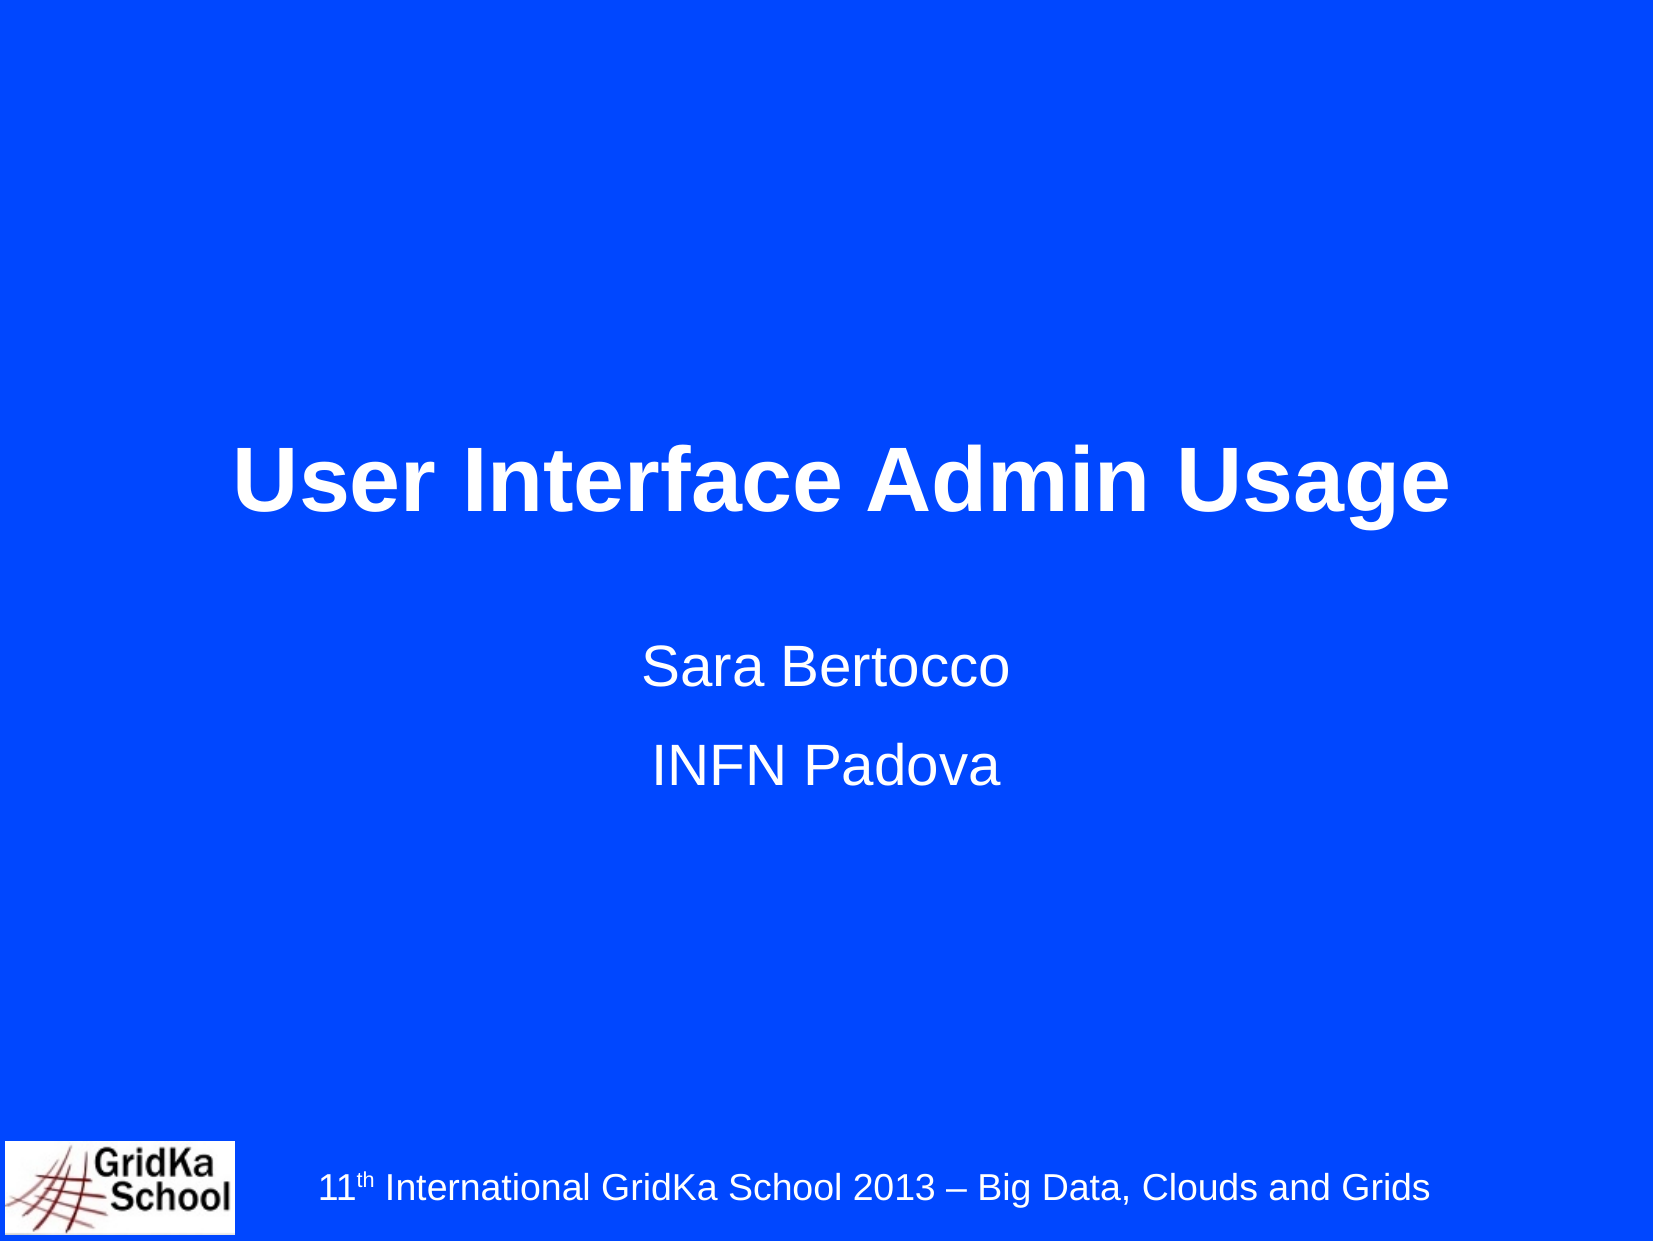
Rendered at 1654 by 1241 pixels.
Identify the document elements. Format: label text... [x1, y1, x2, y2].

text_box 11th International GridKa School 2013 – Big Data, Clouds and Grids [96, 1158, 1653, 1227]
subtitle User Interface Admin Usage Sara Bertocco INFN Padova [82, 107, 1571, 1017]
picture [5, 1141, 235, 1235]
